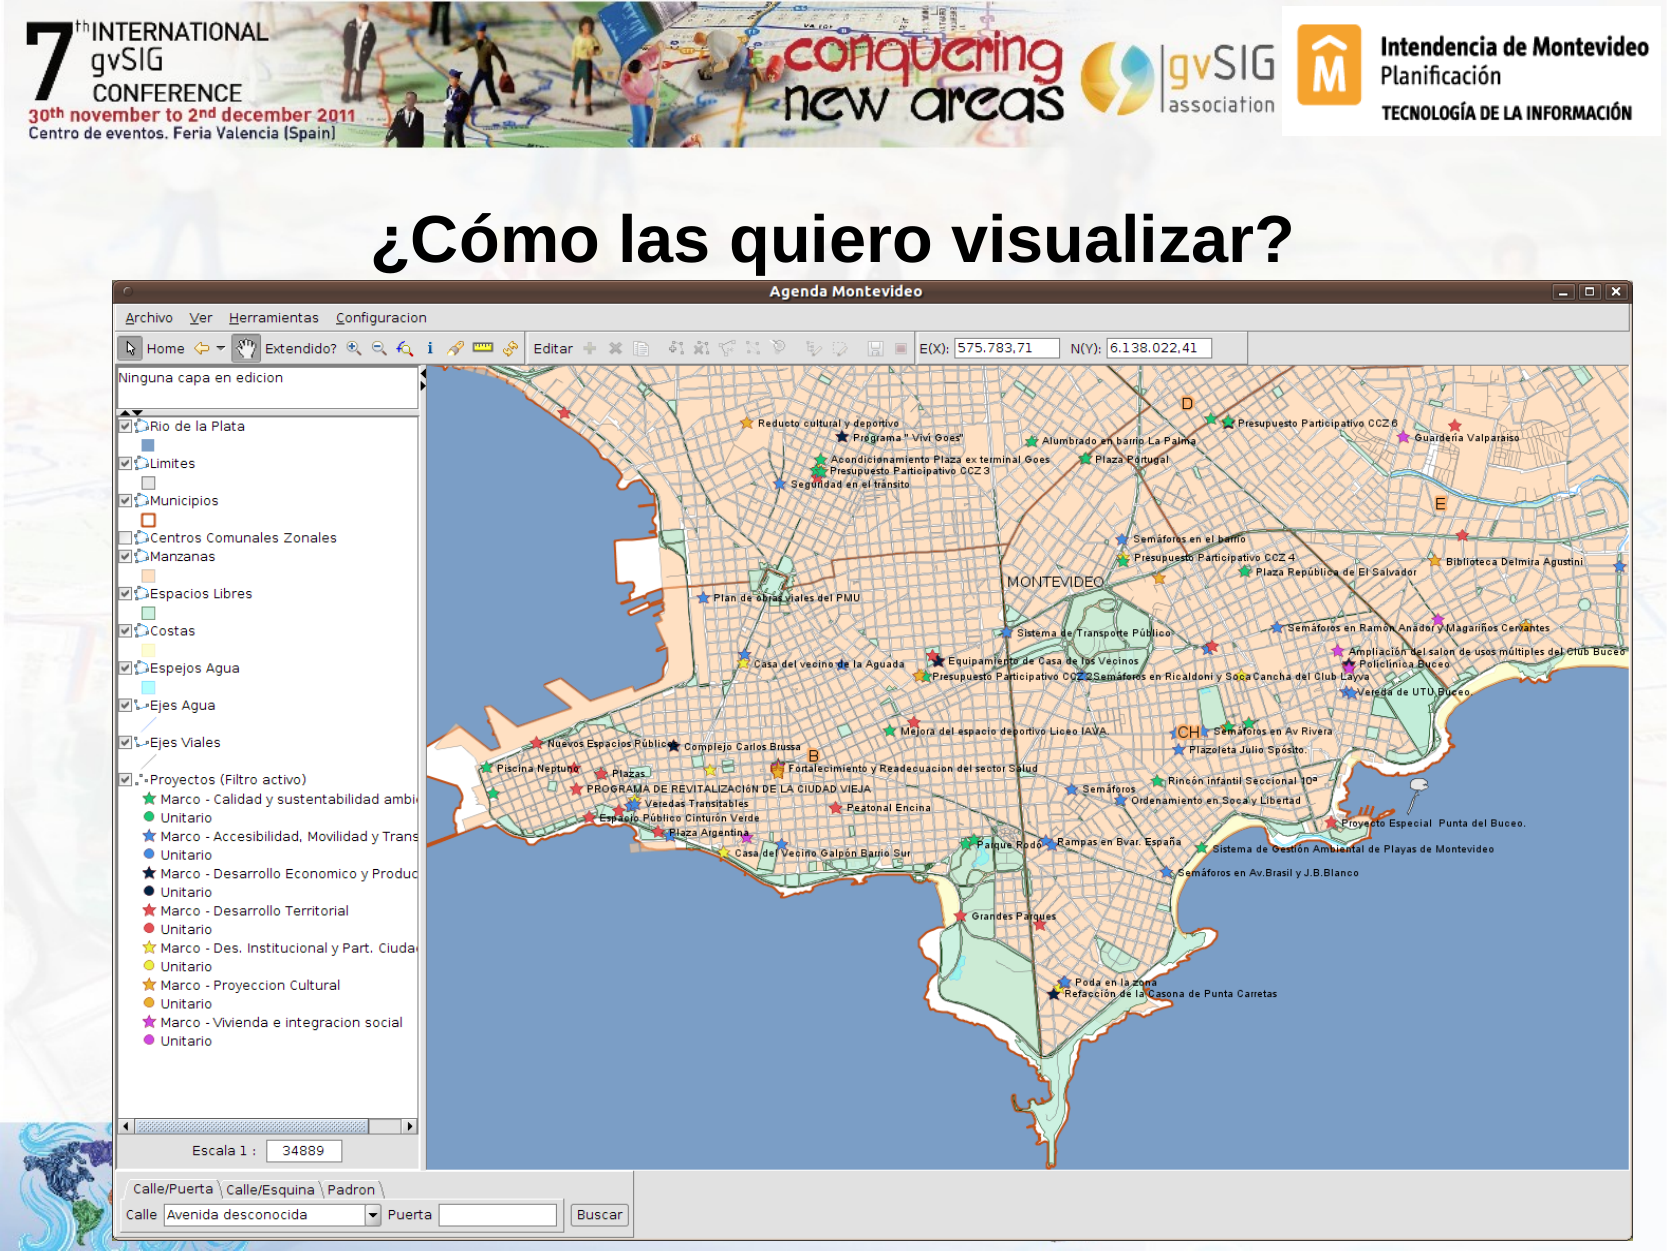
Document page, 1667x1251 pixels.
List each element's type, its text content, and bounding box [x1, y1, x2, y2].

title ¿Cómo las quiero visualizar? [124, 188, 1542, 280]
picture [0, 0, 1667, 1251]
